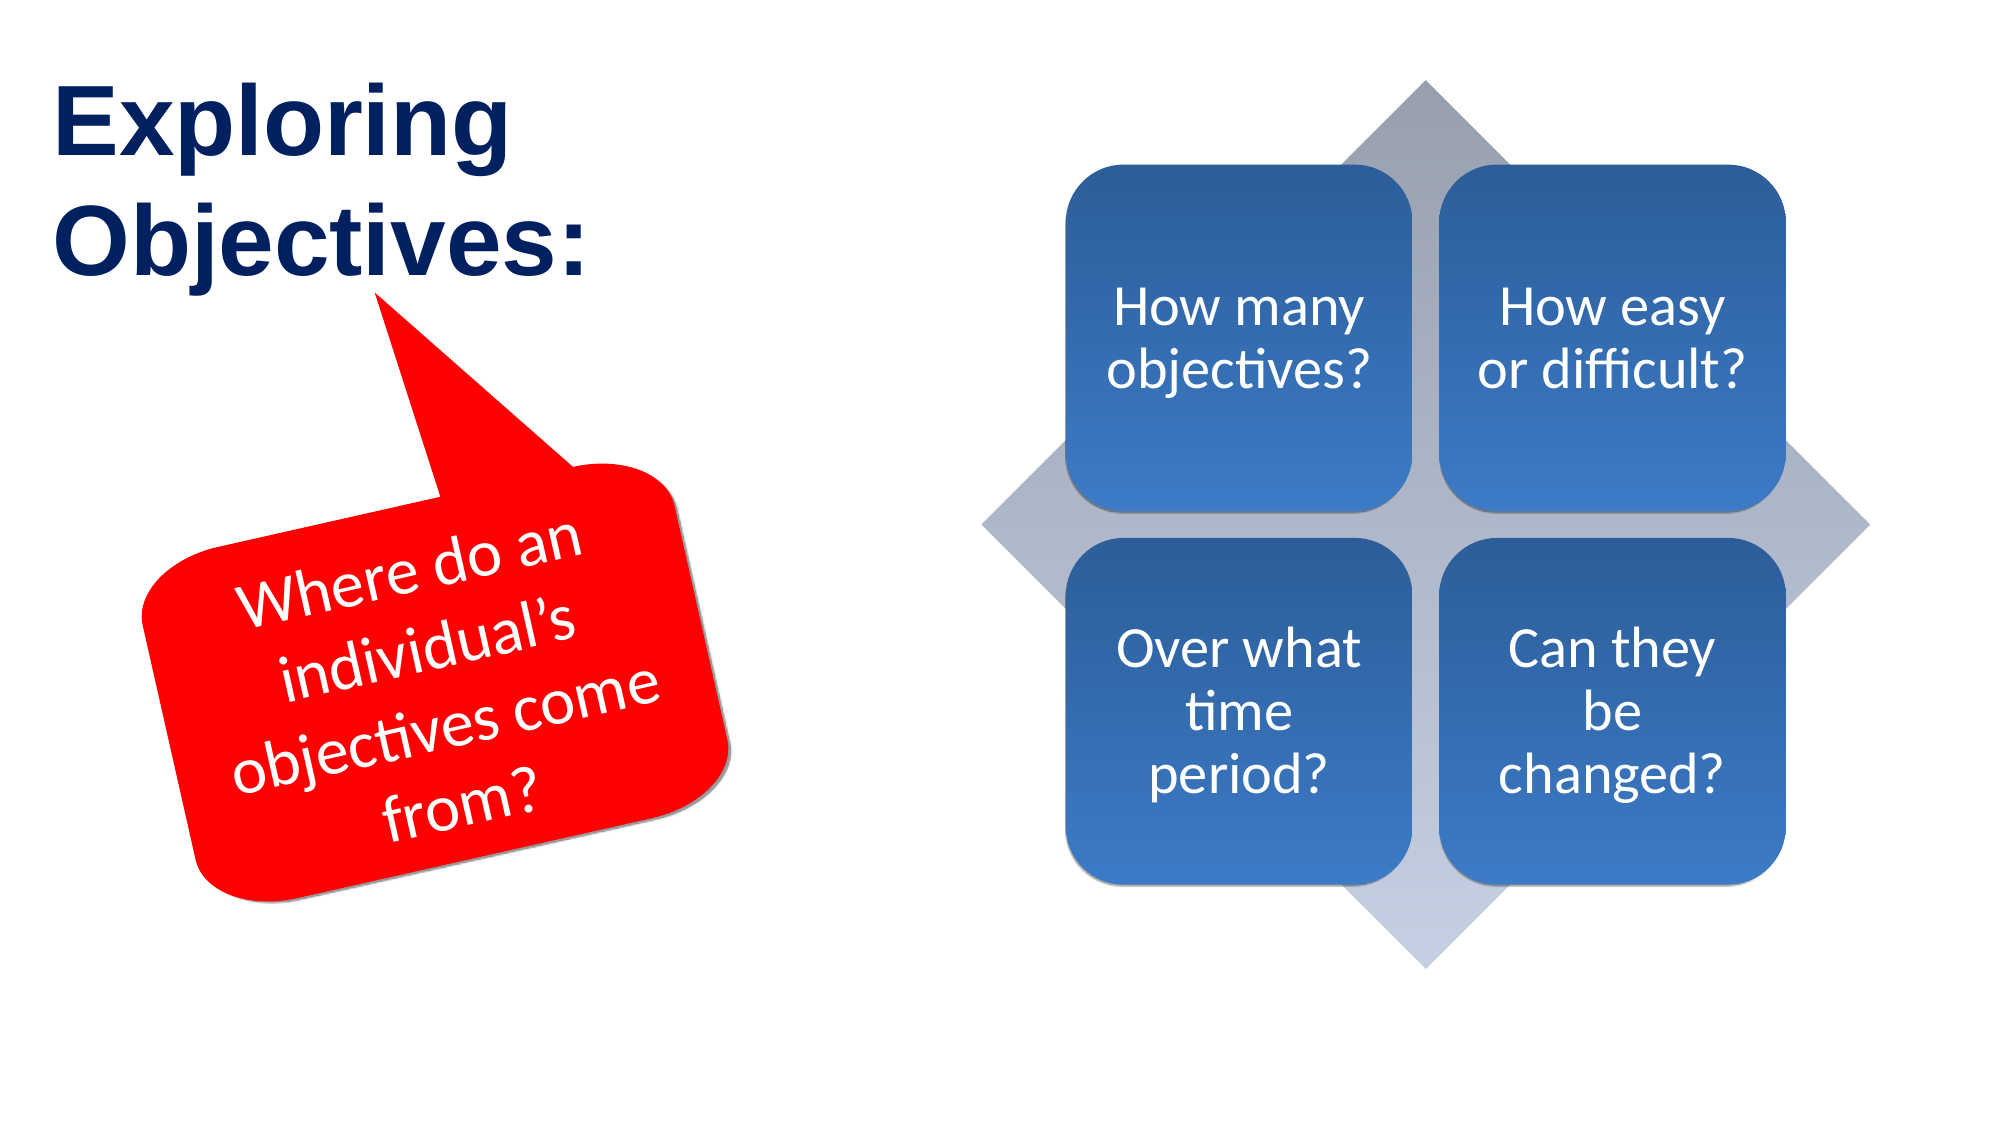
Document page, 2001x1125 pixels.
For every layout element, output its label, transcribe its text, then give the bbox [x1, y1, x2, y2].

text_box [981, 80, 1871, 970]
text_box Over what time period? [1065, 537, 1413, 885]
title Exploring Objectives: [37, 47, 895, 236]
text_box How many objectives? [1065, 164, 1413, 512]
text_box How easy or difficult? [1439, 164, 1786, 512]
text_box Can they be changed? [1439, 537, 1786, 885]
text_box Where do an individual’s objectives come from? [141, 292, 729, 902]
